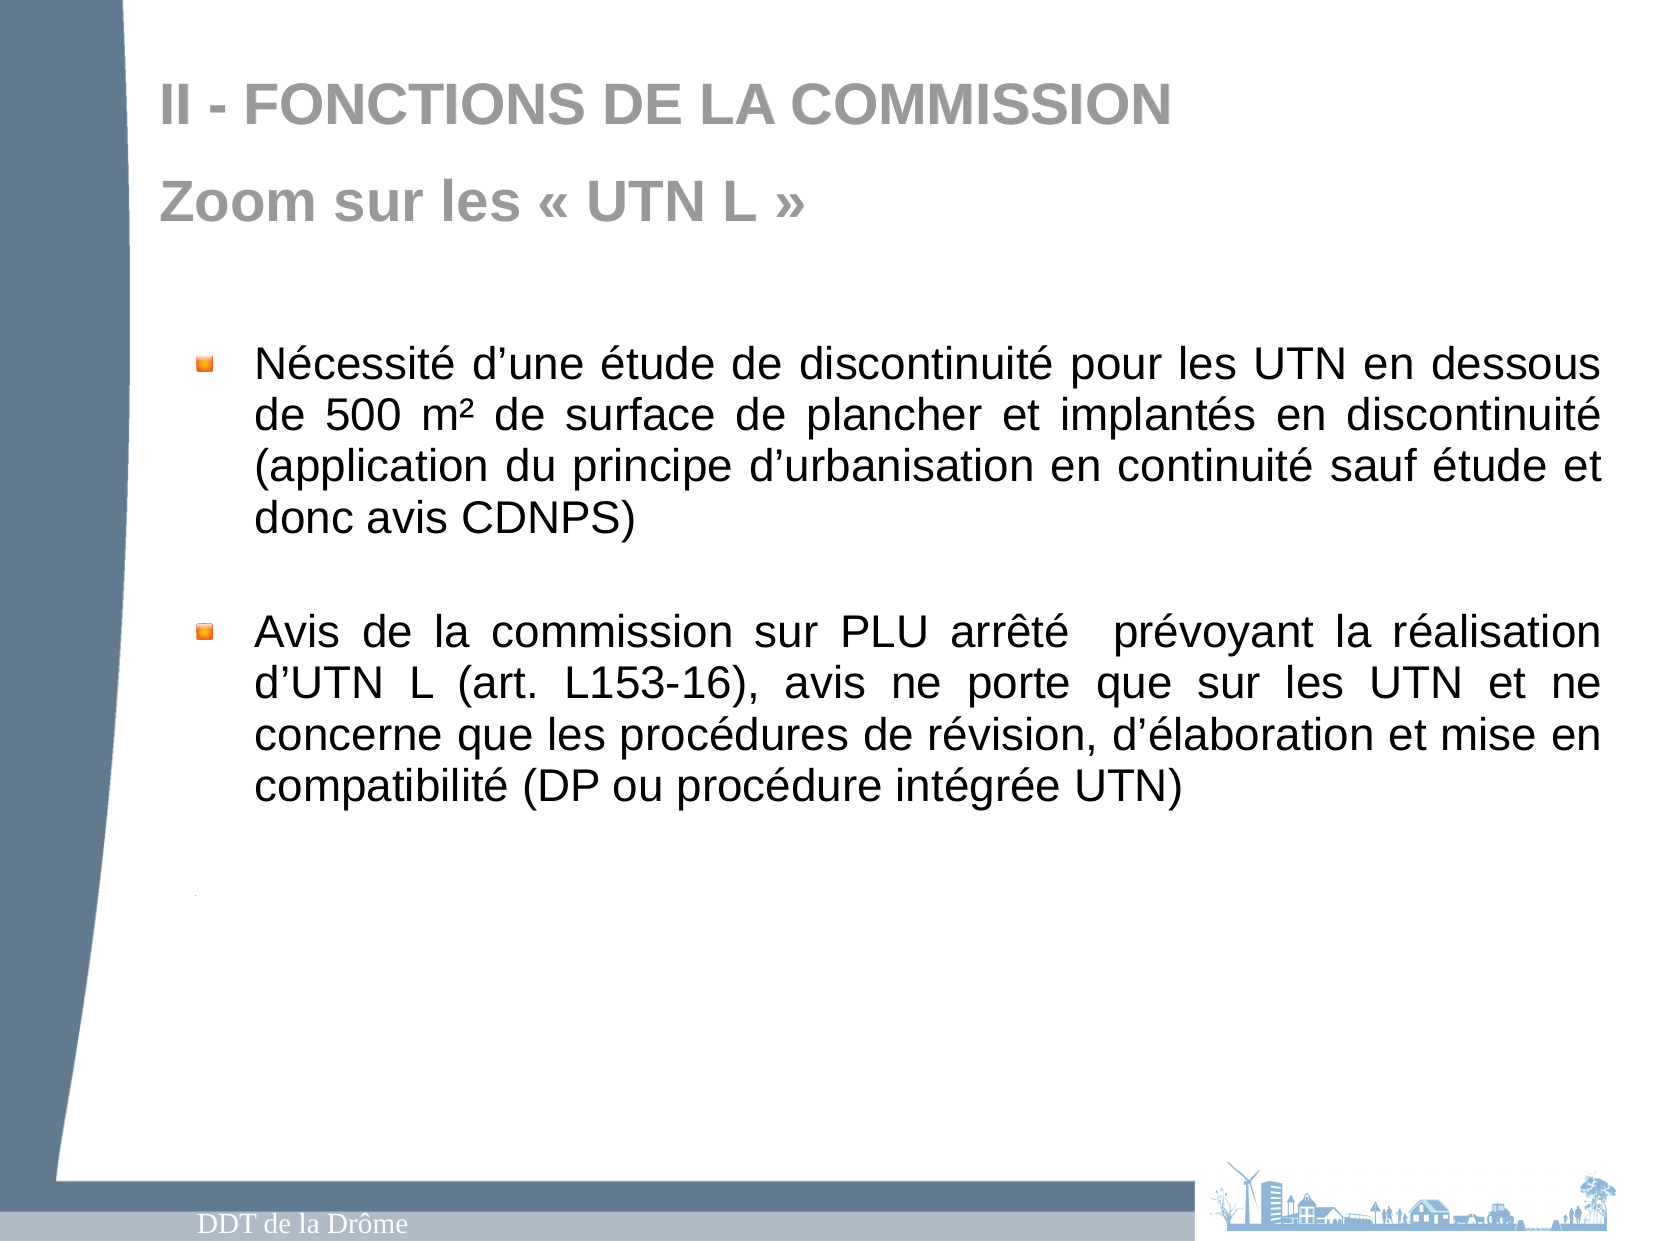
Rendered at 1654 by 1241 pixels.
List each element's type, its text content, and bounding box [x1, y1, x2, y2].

text_box Nécessité d’une étude de discontinuité pour les UTN en dessous de 500 m² de surface de plancher et implantés en discontinuité (application du principe d’urbanisation en continuité sauf étude et donc avis CDNPS) Avis de la commission sur PLU arrêté prévoyant la réalisation d’UTN L (art. L153-16), avis ne porte que sur les UTN et ne concerne que les procédures de révision, d’élaboration et mise en compatibilité (DP ou procédure intégrée UTN) [181, 333, 1619, 969]
title II - FONCTIONS DE LA COMMISSION Zoom sur les « UTN L » [159, 36, 1597, 237]
